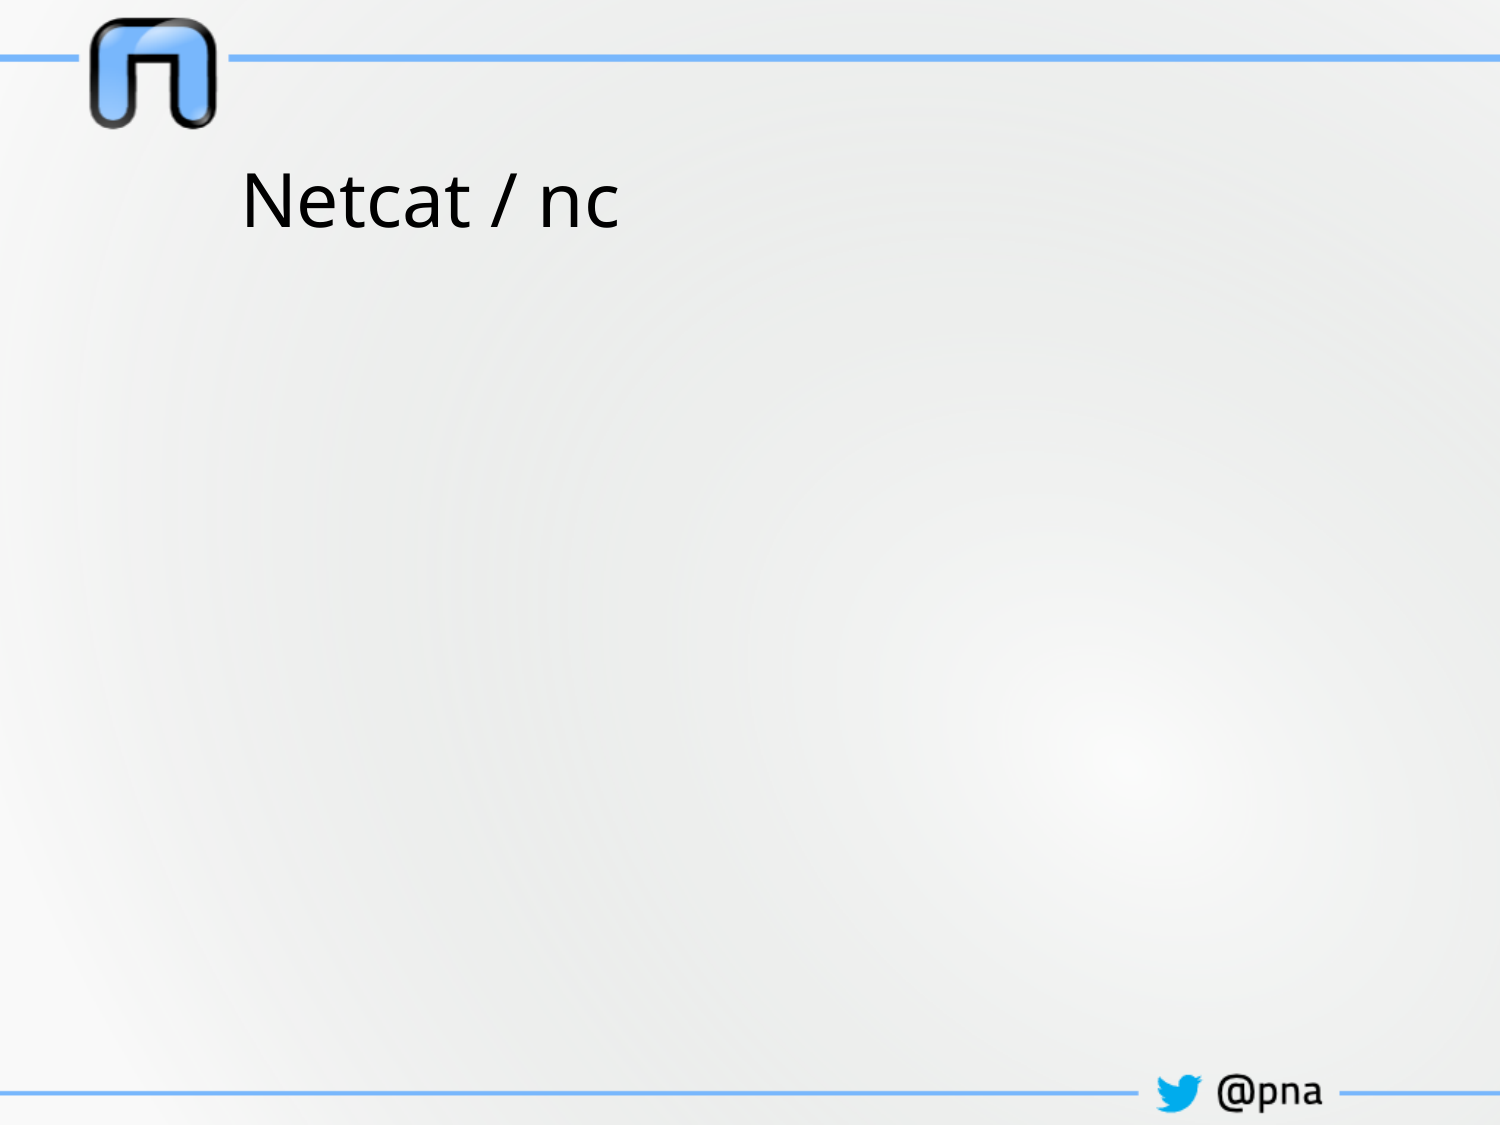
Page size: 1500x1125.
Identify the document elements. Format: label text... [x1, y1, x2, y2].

title Netcat / nc [225, 70, 1469, 258]
picture [0, 0, 1500, 1125]
